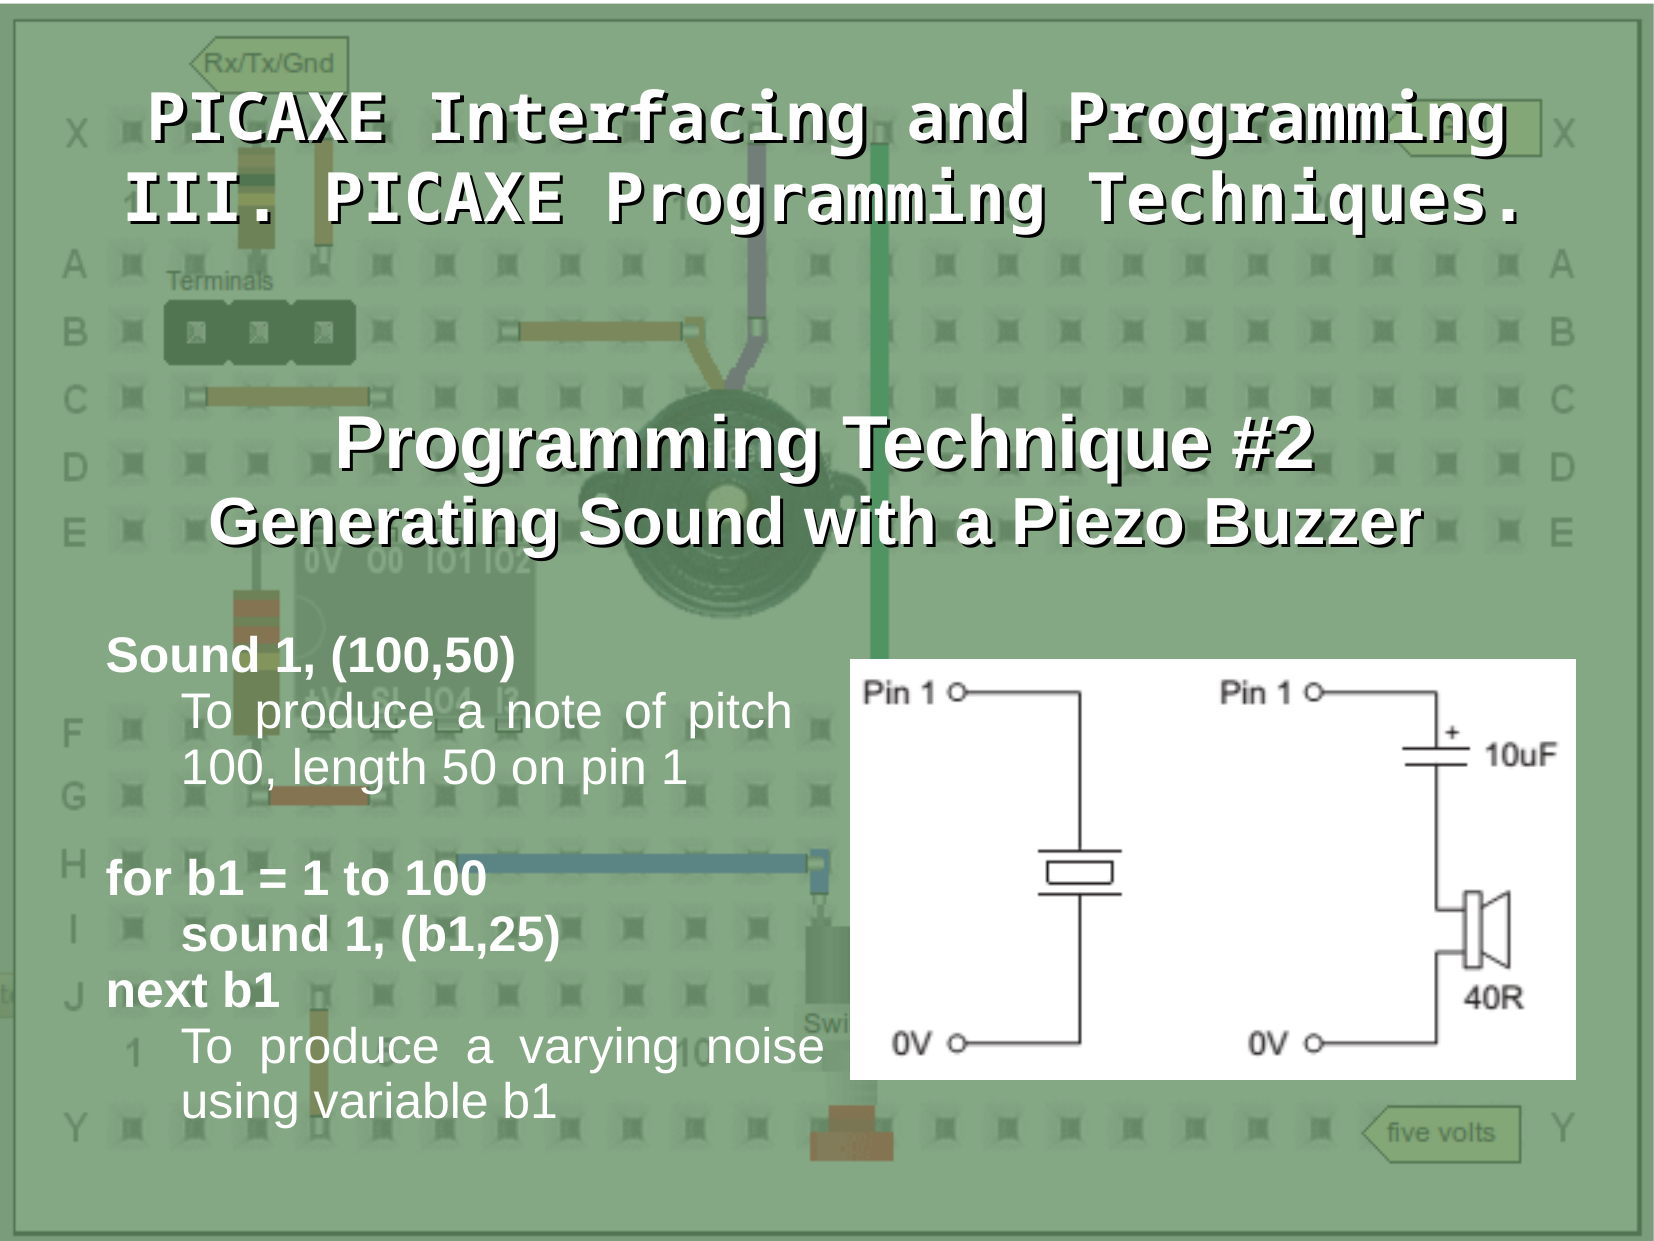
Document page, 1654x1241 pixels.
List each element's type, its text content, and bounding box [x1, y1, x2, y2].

title PICAXE Interfacing and Programming III. PICAXE Programming Techniques. [82, 37, 1571, 269]
text_box [71, 304, 1561, 1180]
picture [0, 3, 1654, 1241]
text_box Sound 1, (100,50) To produce a note of pitch 100, length 50 on pin 1 for b1 = 1 to 100 sound 1, (b1,25) next b1 To produce a varying noise using variable b1 [90, 620, 841, 1201]
